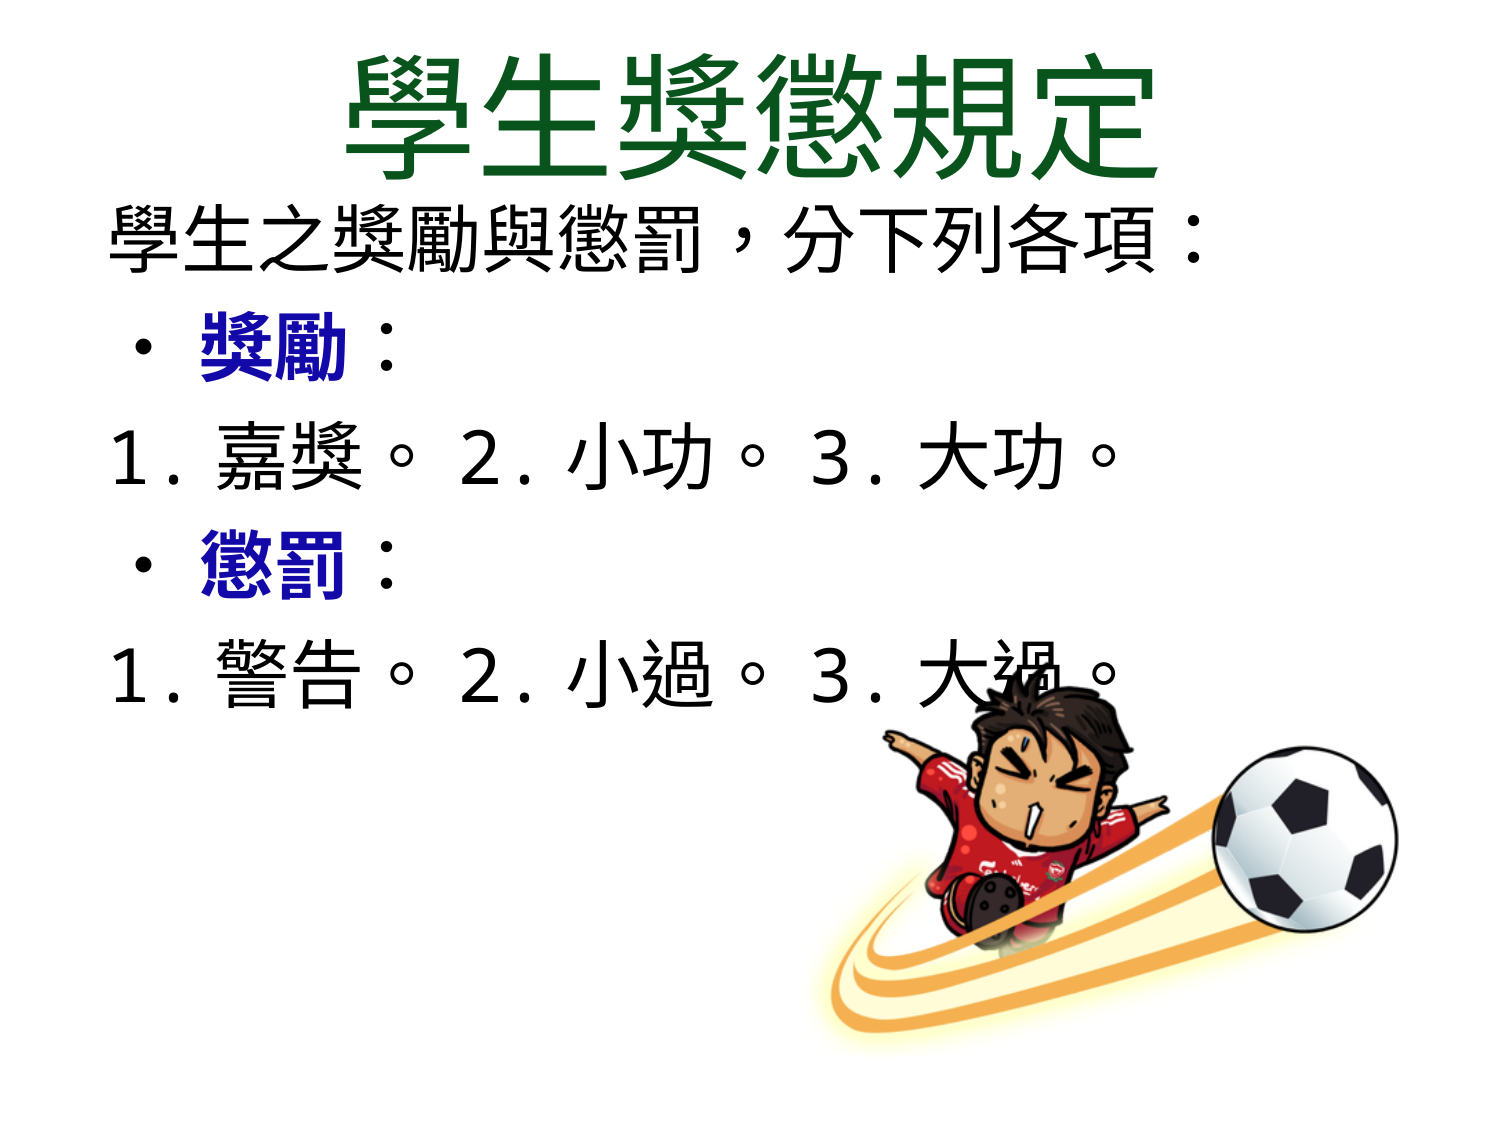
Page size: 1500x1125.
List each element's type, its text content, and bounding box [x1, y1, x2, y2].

list 學生之獎勵與懲罰，分下列各項： ‧獎勵： 1.嘉獎。2.小功。3.大功。 ‧懲罰： 1.警告。2.小過。3.大過。 [35, 184, 1500, 1102]
title 學生獎懲規定 [76, 20, 1427, 184]
picture [655, 642, 1483, 1057]
